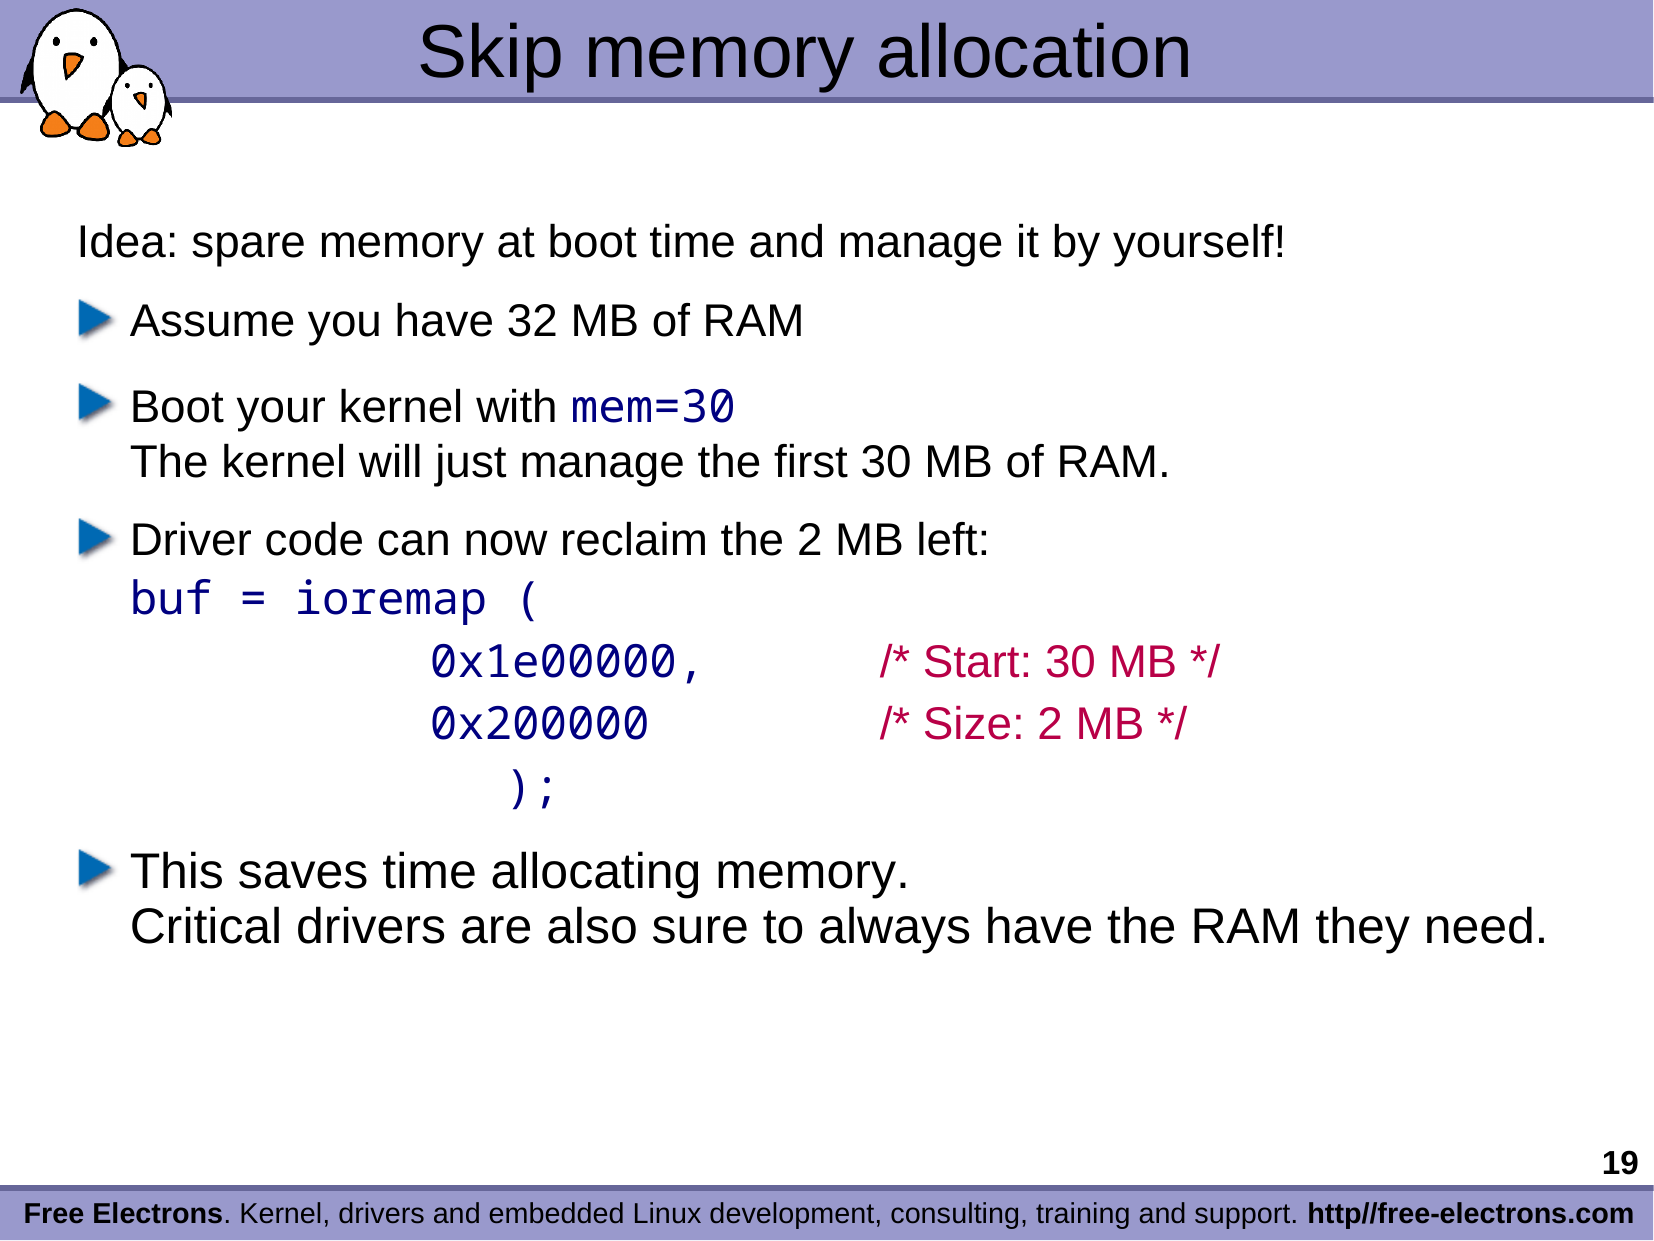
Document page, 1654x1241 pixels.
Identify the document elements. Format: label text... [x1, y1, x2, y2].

title Skip memory allocation [60, 0, 1551, 103]
picture [20, 8, 172, 147]
list Idea: spare memory at boot time and manage it by yourself! Assume you have 32 MB of RAM Boot your kernel with mem=30 The kernel will just manage the first 30 MB of RAM. Driver code can now reclaim the 2 MB left: buf = ioremap ( 0x1e00000, /* Start: 30 MB */ 0x200000 /* Size: 2 MB */ ); This saves time allocating memory. Critical drivers are also sure to always have the RAM they need. [58, 216, 1594, 1066]
